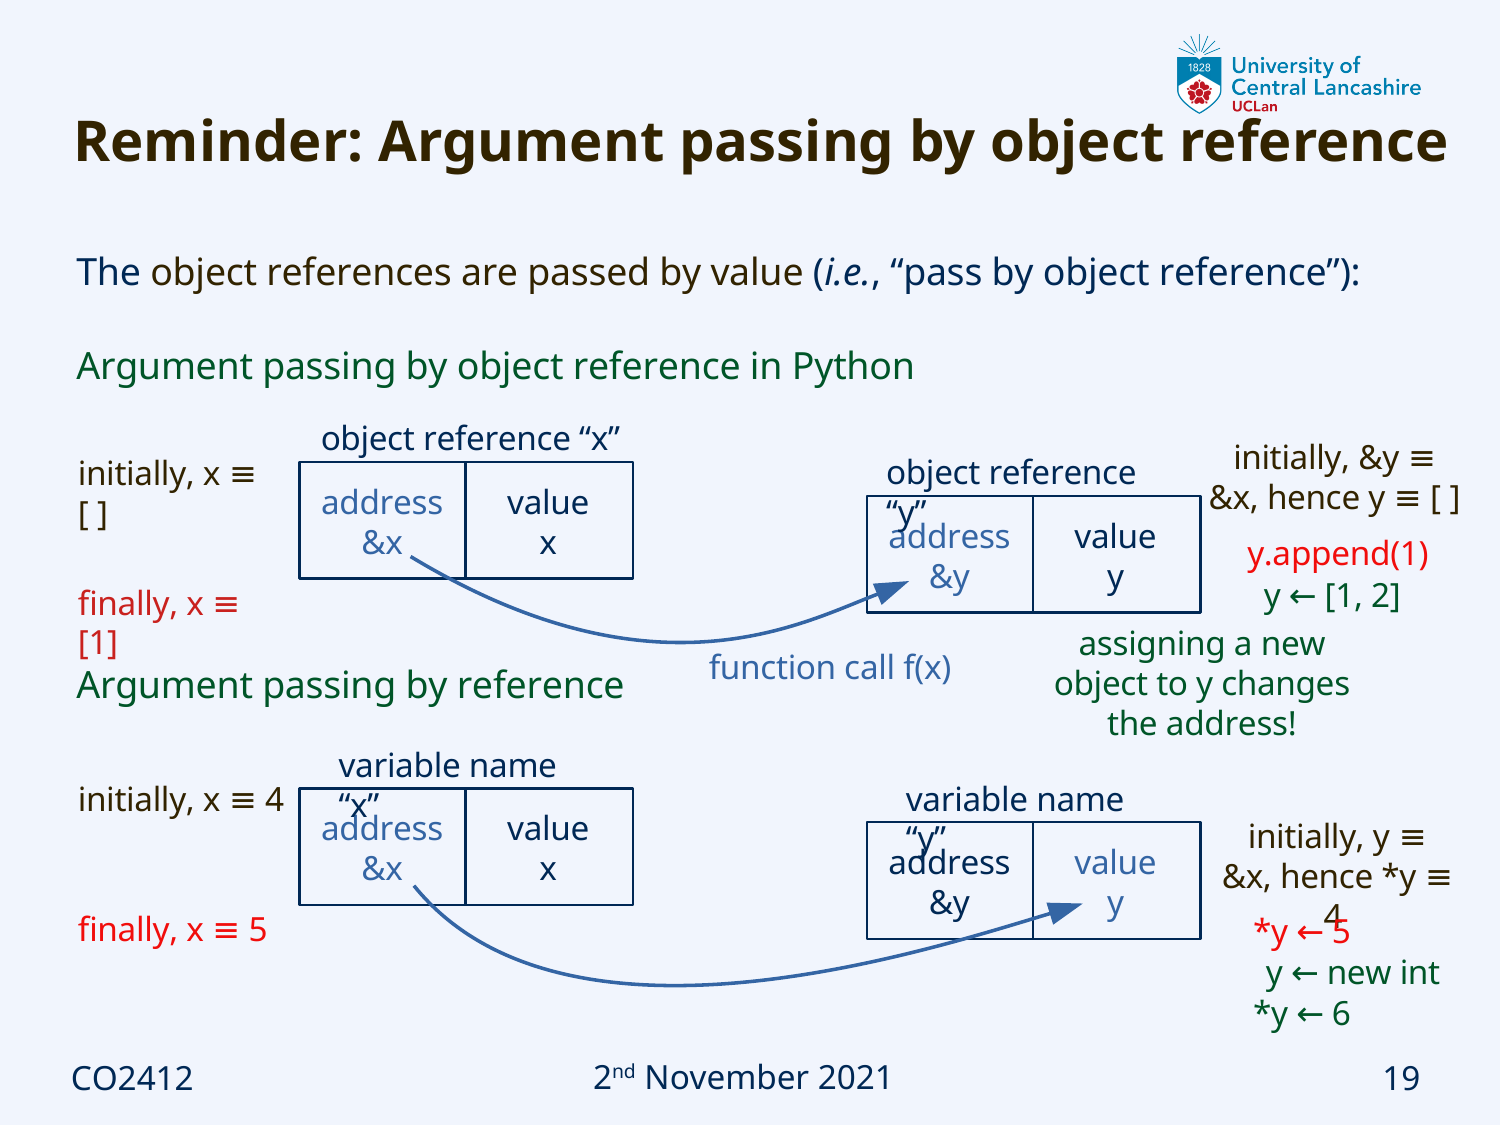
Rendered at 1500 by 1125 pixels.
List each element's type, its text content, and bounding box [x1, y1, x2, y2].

text_box y.append(1) [1215, 524, 1461, 580]
text_box initially, y ≡ &x, hence *y ≡ 4 [1206, 807, 1468, 903]
title Reminder: Argument passing by object reference [58, 93, 1475, 186]
text_box Argument passing by reference [59, 653, 1026, 714]
text_box object reference “y” [871, 443, 1190, 499]
text_box value x [483, 473, 614, 569]
text_box variable name “y” [891, 770, 1182, 826]
text_box Argument passing by object reference in Python [59, 334, 1349, 395]
text_box initially, x ≡ [ ] [63, 444, 302, 500]
text_box finally, x ≡ 5 [63, 900, 302, 956]
text_box *y ← 6 [1224, 985, 1389, 1040]
text_box value y [1050, 507, 1181, 603]
text_box finally, x ≡ [1] [63, 574, 302, 630]
text_box assigning a new object to y changes the address! [1026, 615, 1378, 750]
text_box variable name “x” [323, 736, 614, 792]
text_box address &x [304, 473, 460, 569]
text_box initially, &y ≡ &x, hence y ≡ [ ] [1190, 428, 1479, 524]
text_box value y [1050, 833, 1181, 929]
text_box object reference “x” [306, 410, 641, 465]
text_box y ← new int [1247, 943, 1459, 999]
text_box The object references are passed by value (i.e., “pass by object reference”): [59, 240, 1462, 300]
text_box initially, x ≡ 4 [63, 770, 302, 826]
text_box address &y [872, 507, 1027, 603]
text_box function call f(x) [682, 638, 979, 694]
text_box address &y [872, 833, 1027, 929]
text_box value x [483, 800, 614, 895]
text_box y ← [1, 2] [1227, 567, 1438, 623]
text_box address &x [304, 800, 460, 895]
text_box *y ← 5 [1224, 902, 1389, 958]
picture [1177, 34, 1421, 93]
